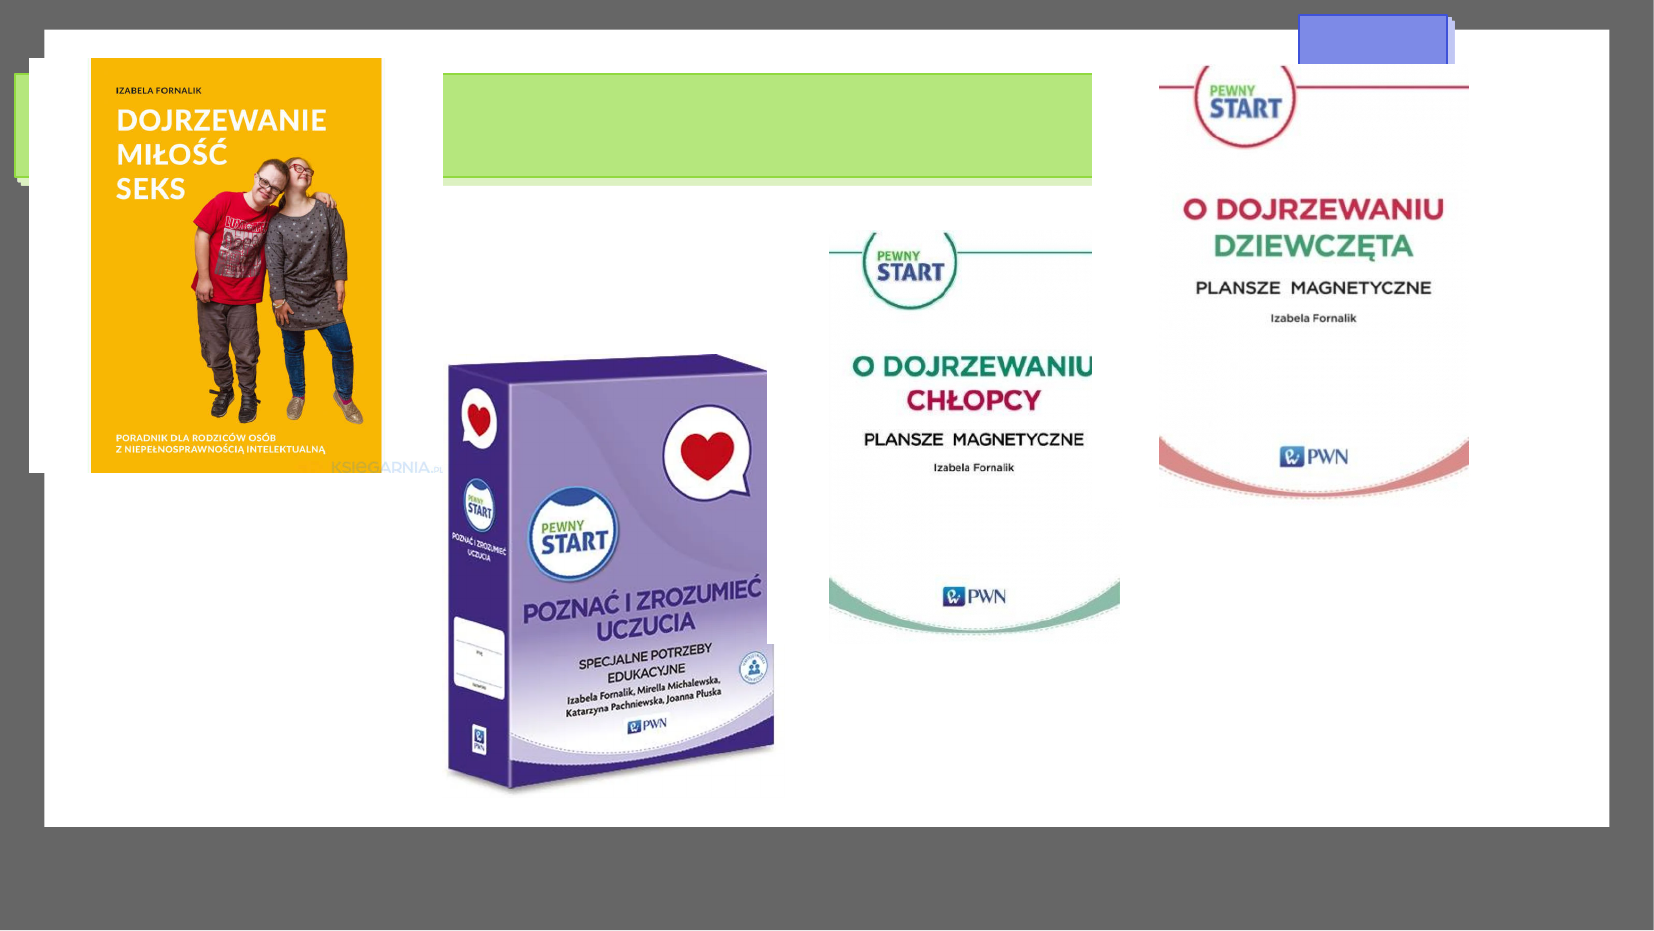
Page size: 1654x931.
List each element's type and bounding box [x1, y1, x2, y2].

picture [29, 58, 1536, 798]
